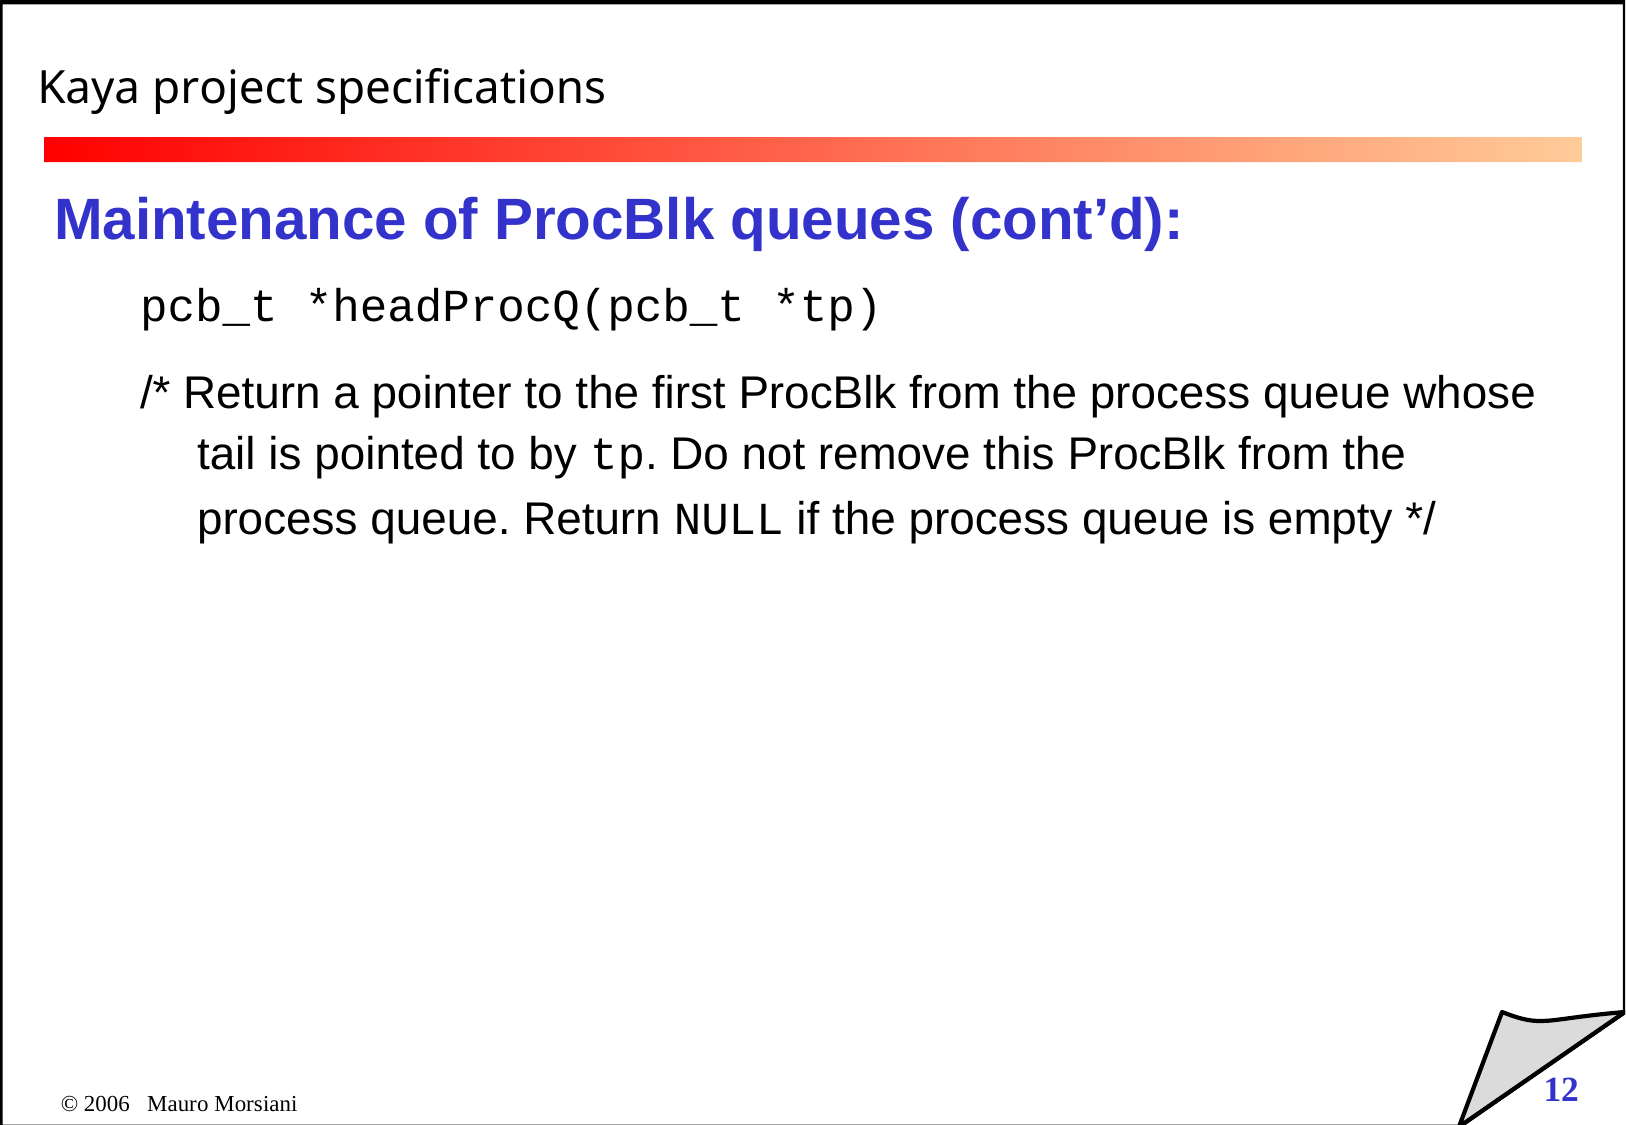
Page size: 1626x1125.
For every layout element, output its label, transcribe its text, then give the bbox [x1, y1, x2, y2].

title Kaya project specifications [37, 44, 1588, 131]
list Maintenance of ProcBlk queues (cont’d): pcb_t *headProcQ(pcb_t *tp) /* Return a pointer to the first ProcBlk from the process queue whose tail is pointed to by tp. Do not remove this ProcBlk from the process queue. Return NULL if the process queue is empty */ [54, 187, 1571, 1124]
